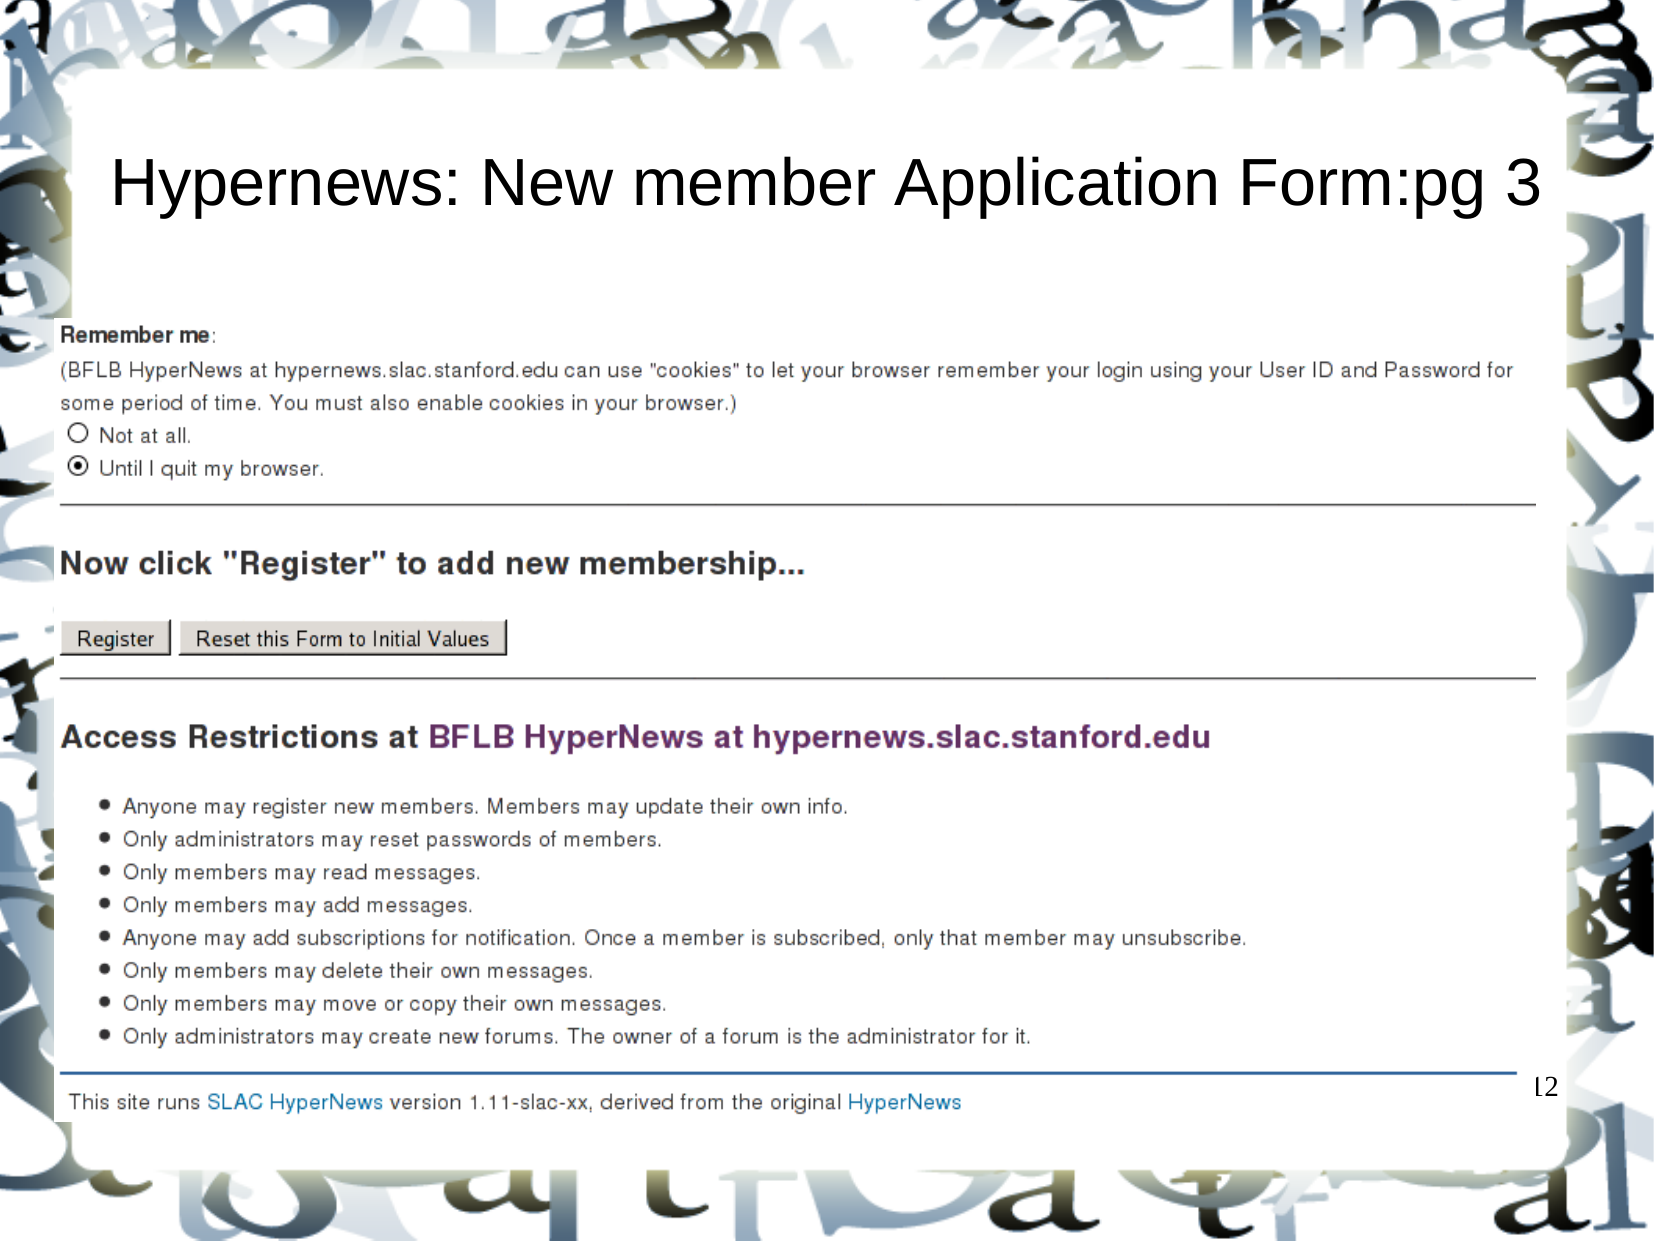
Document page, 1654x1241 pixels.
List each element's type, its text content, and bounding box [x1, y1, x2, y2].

picture [0, 0, 1654, 1241]
title Hypernews: New member Application Form:pg 3 [82, 78, 1571, 287]
